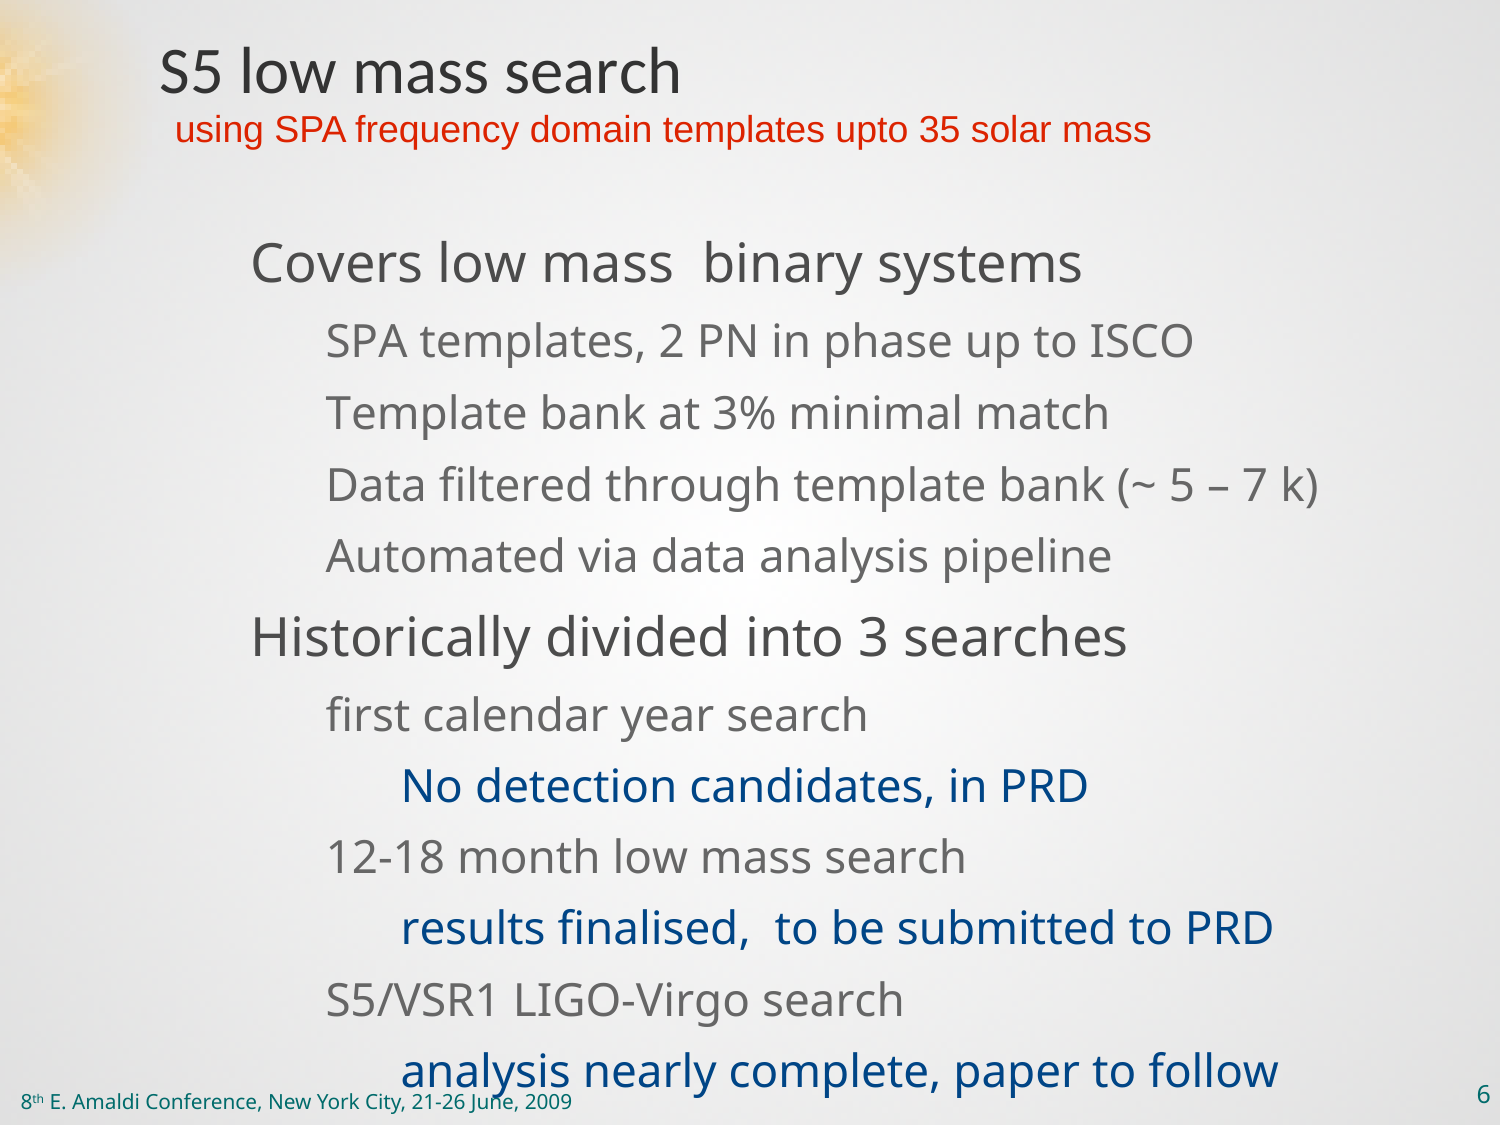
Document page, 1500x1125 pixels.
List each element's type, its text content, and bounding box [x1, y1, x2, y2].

text_box using SPA frequency domain templates upto 35 solar mass [160, 100, 1167, 159]
picture [0, 0, 1500, 1125]
title S5 low mass search [160, 28, 1348, 125]
list Covers low mass binary systems SPA templates, 2 PN in phase up to ISCO Template bank at 3% minimal match Data filtered through template bank (~ 5 – 7 k) Automated via data analysis pipeline Historically divided into 3 searches first calendar year search No detection candidates, in PRD 12-18 month low mass search results finalised, to be submitted to PRD S5/VSR1 LIGO-Virgo search analysis nearly complete, paper to follow [250, 224, 1495, 1070]
